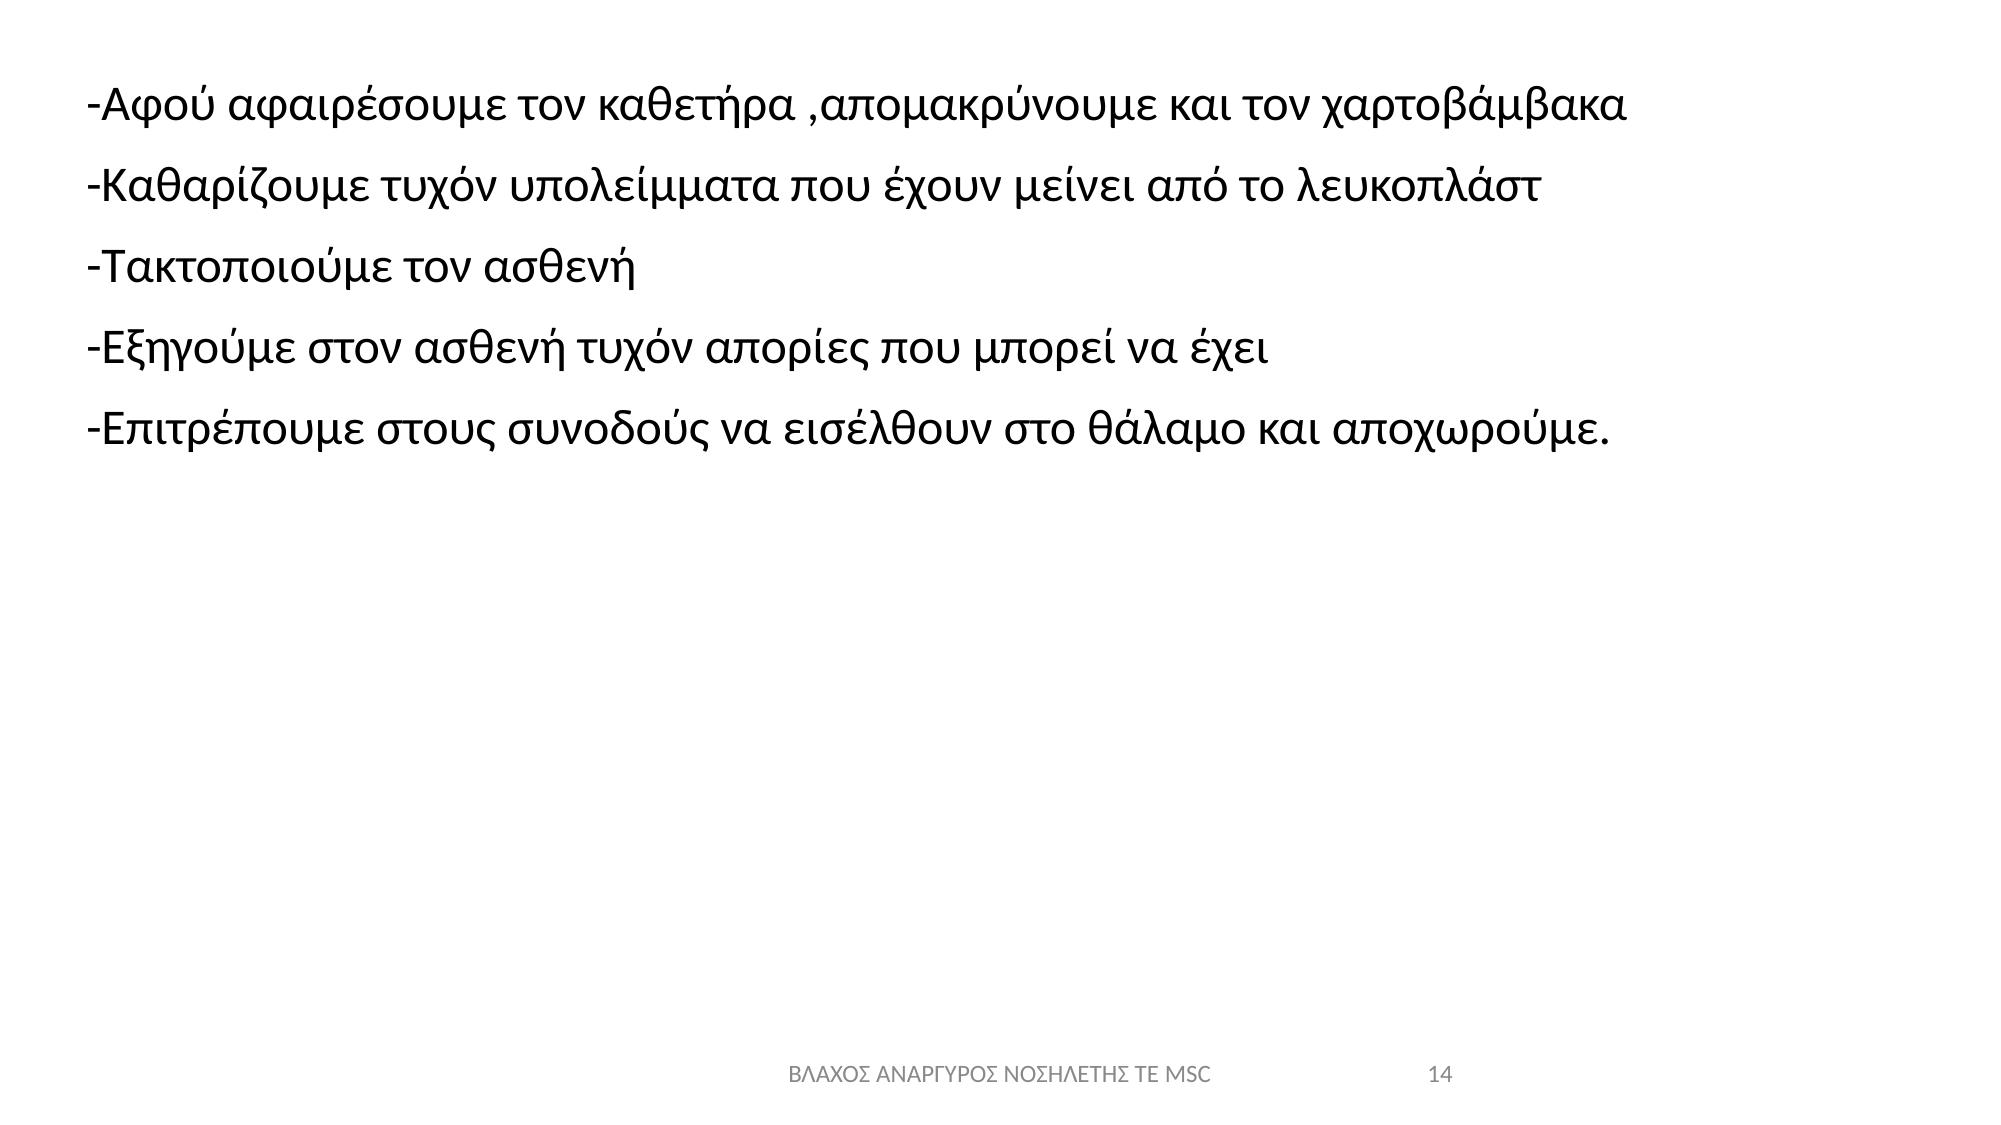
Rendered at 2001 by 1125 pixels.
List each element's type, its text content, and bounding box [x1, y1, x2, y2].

text_box ΒΛΑΧΟΣ ΑΝΑΡΓΥΡΟΣ ΝΟΣΗΛΕΤΗΣ ΤΕ MSC [662, 1042, 1338, 1103]
text_box -Αφού αφαιρέσουμε τον καθετήρα ,απομακρύνουμε και τον χαρτοβάμβακα -Καθαρίζουμε τυχόν υπολείμματα που έχουν μείνει από το λευκοπλάστ -Τακτοποιούμε τον ασθενή -Εξηγούμε στον ασθενή τυχόν απορίες που μπορεί να έχει -Επιτρέπουμε στους συνοδούς να εισέλθουν στο θάλαμο και αποχωρούμε. [71, 59, 1951, 627]
text_box [1412, 1042, 1863, 1103]
